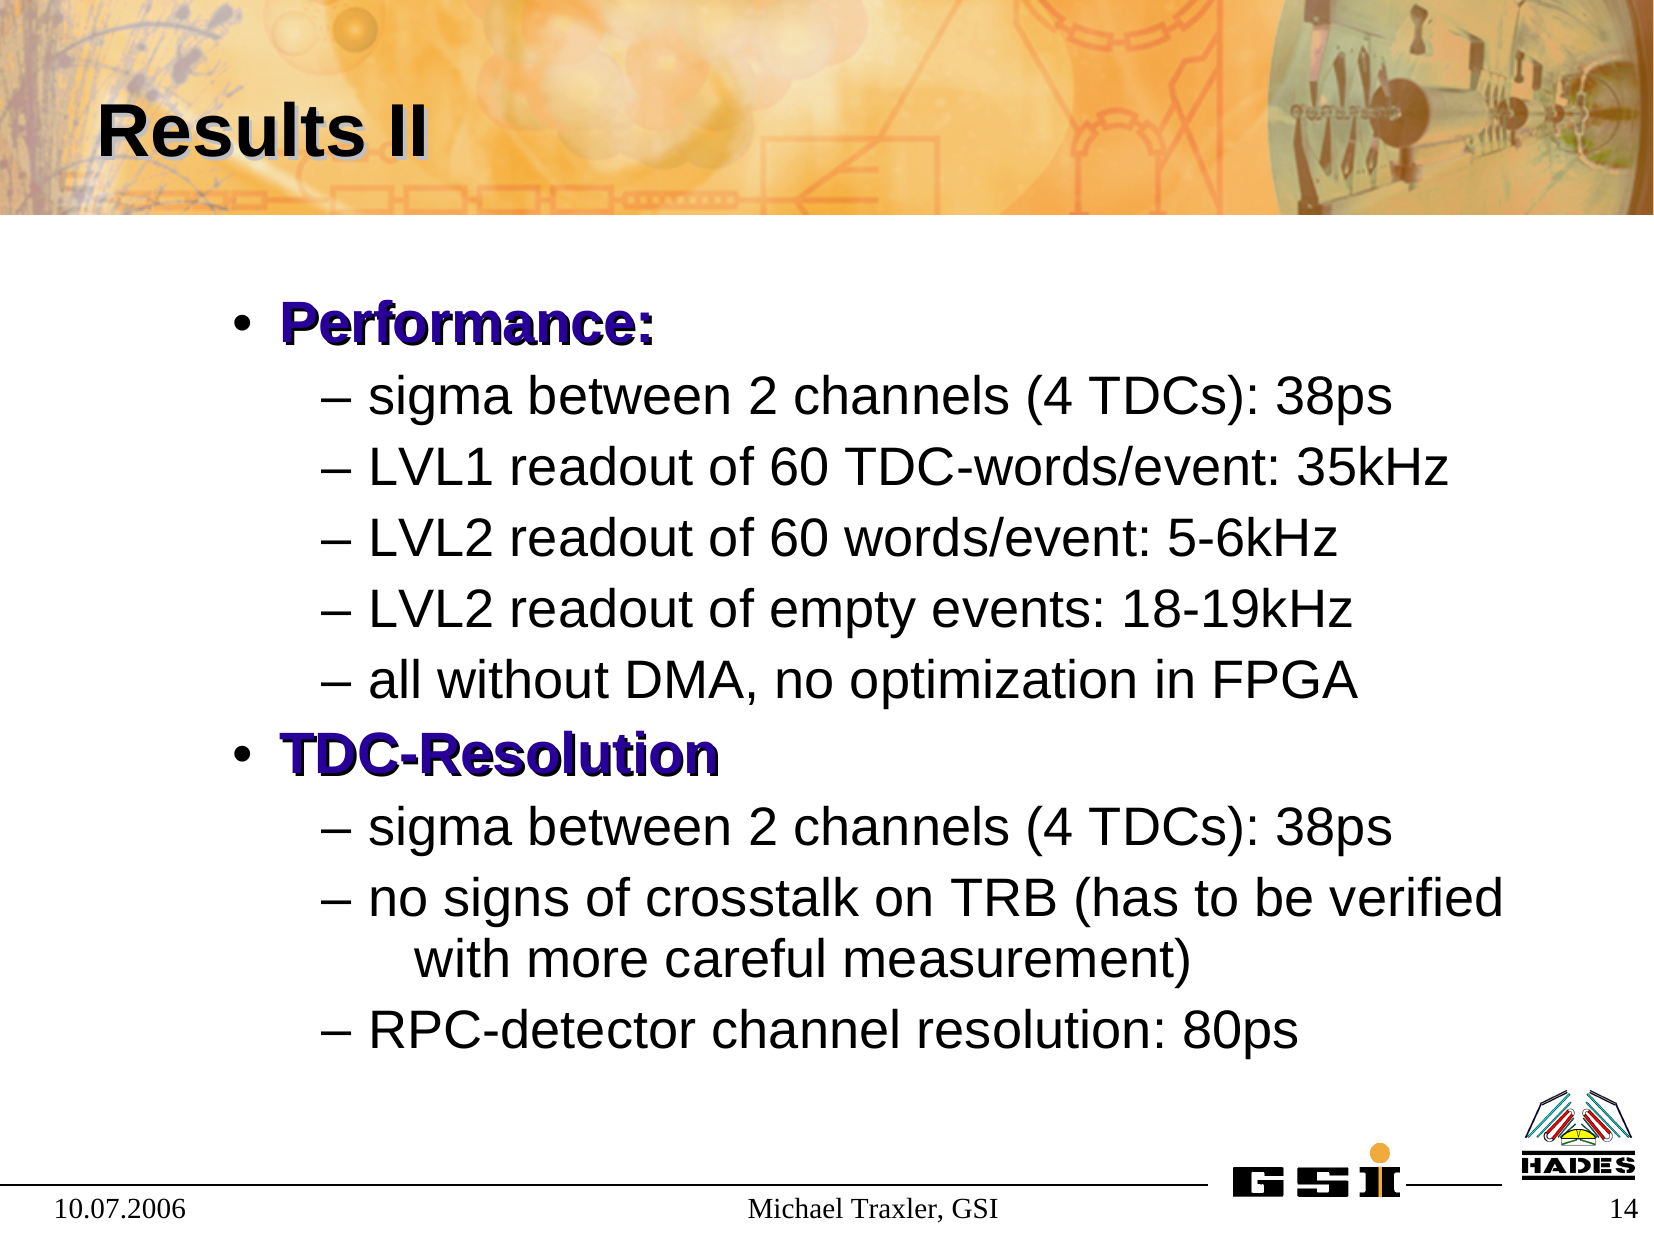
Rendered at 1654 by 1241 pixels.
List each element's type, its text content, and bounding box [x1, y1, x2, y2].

picture [0, 0, 1654, 215]
title Results II [96, 27, 1502, 235]
picture [1522, 1090, 1635, 1180]
picture [1233, 1143, 1400, 1197]
list Performance: sigma between 2 channels (4 TDCs): 38ps LVL1 readout of 60 TDC-words/event: 35kHz LVL2 readout of 60 words/event: 5-6kHz LVL2 readout of empty events: 18-19kHz all without DMA, no optimization in FPGA TDC-Resolution sigma between 2 channels (4 TDCs): 38ps no signs of crosstalk on TRB (has to be verified with more careful measurement) RPC-detector channel resolution: 80ps [82, 290, 1571, 1109]
